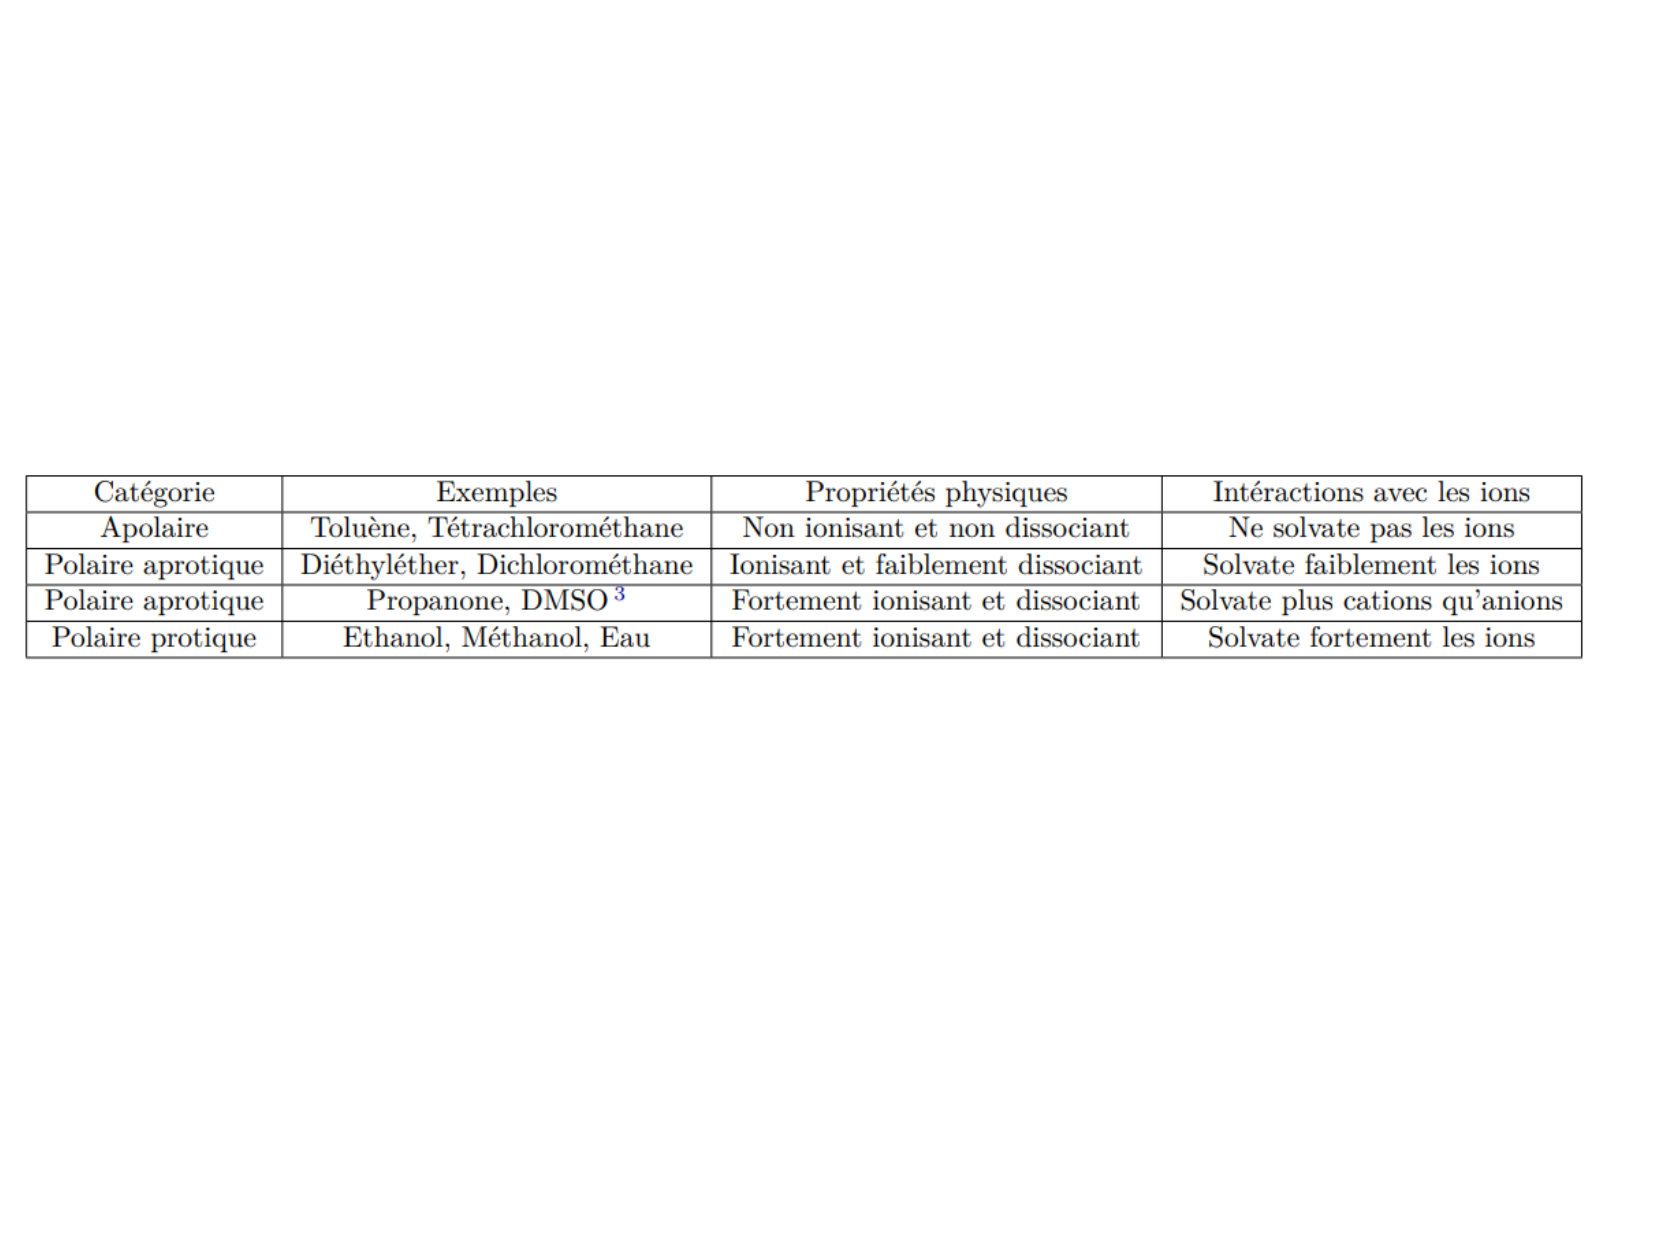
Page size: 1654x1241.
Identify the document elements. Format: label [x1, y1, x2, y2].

picture [23, 474, 1584, 662]
